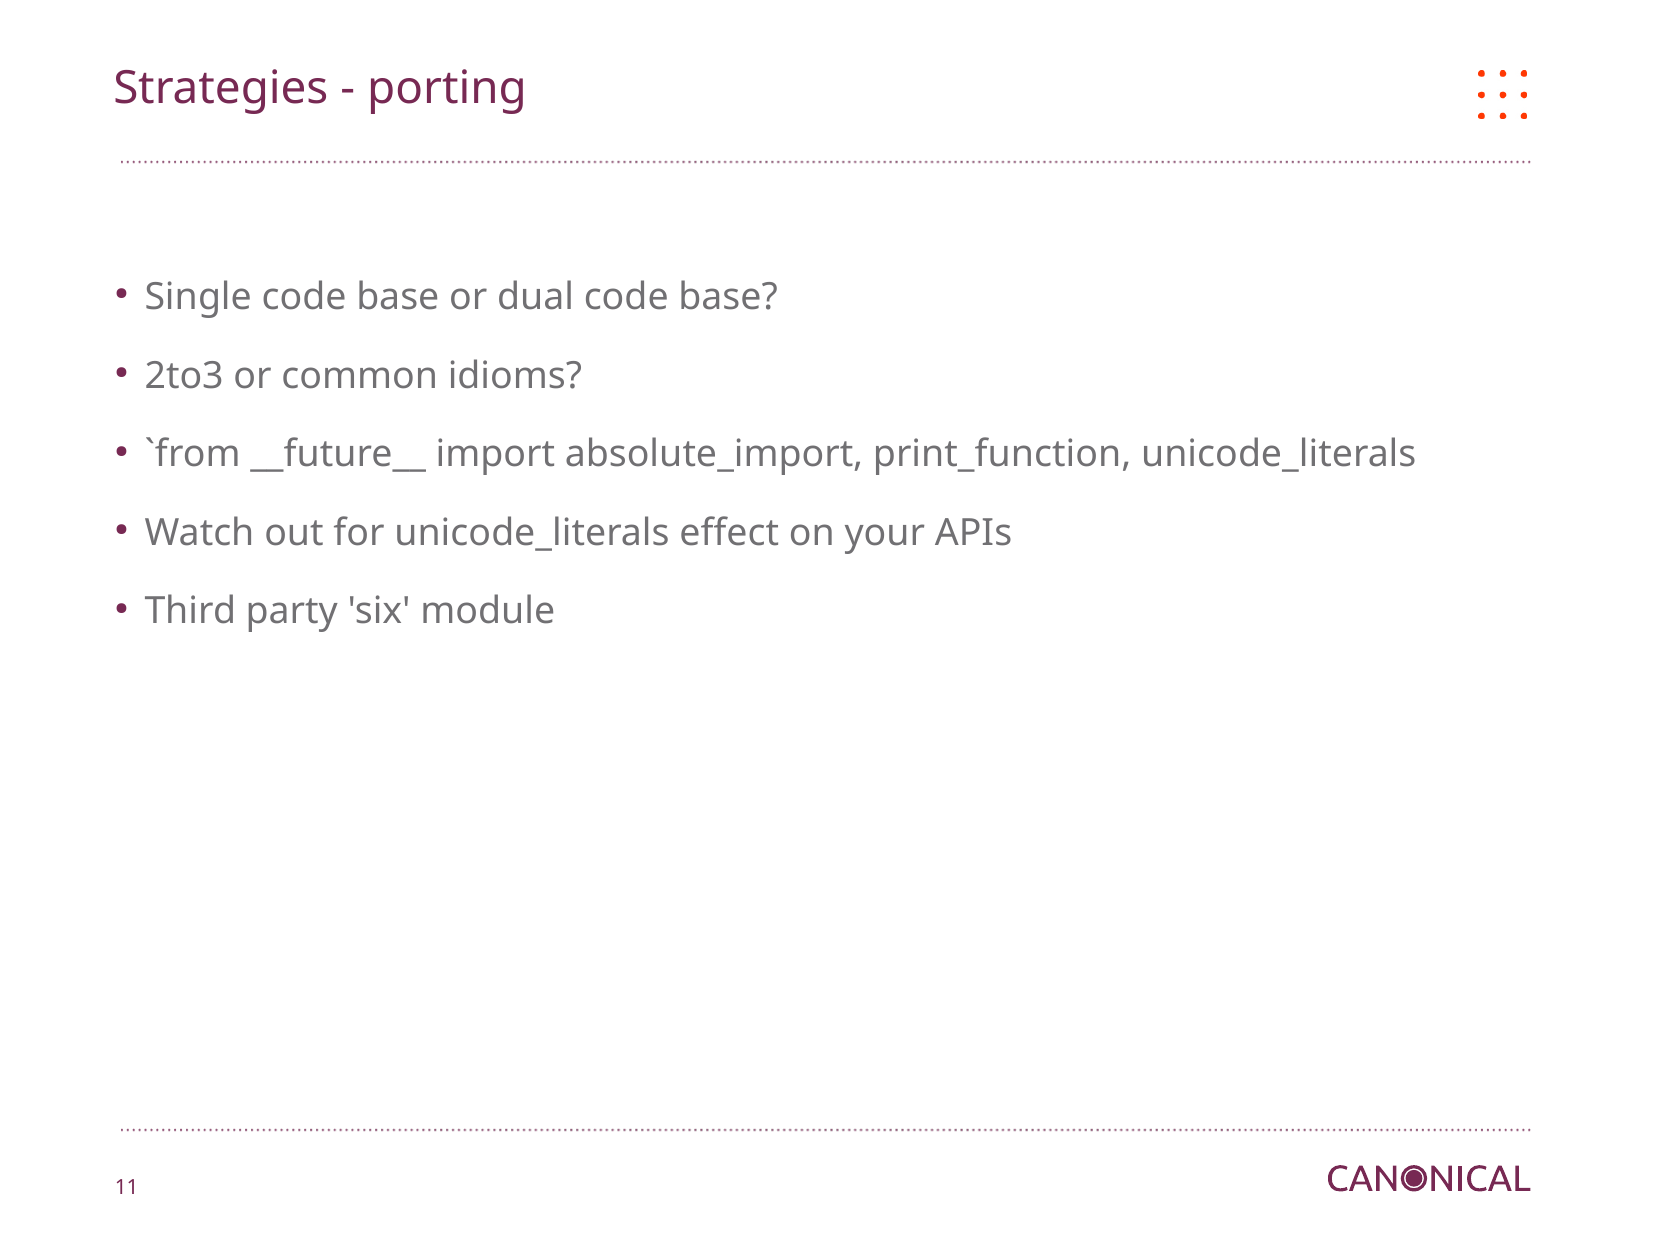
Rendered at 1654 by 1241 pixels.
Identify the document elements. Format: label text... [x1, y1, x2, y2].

picture [111, 1127, 1533, 1134]
title Strategies - porting [113, 64, 1382, 107]
picture [111, 159, 1533, 166]
picture [1478, 70, 1527, 119]
list Single code base or dual code base? 2to3 or common idioms? `from __future__ import absolute_import, print_function, unicode_literals Watch out for unicode_literals effect on your APIs Third party 'six' module [115, 256, 1540, 977]
